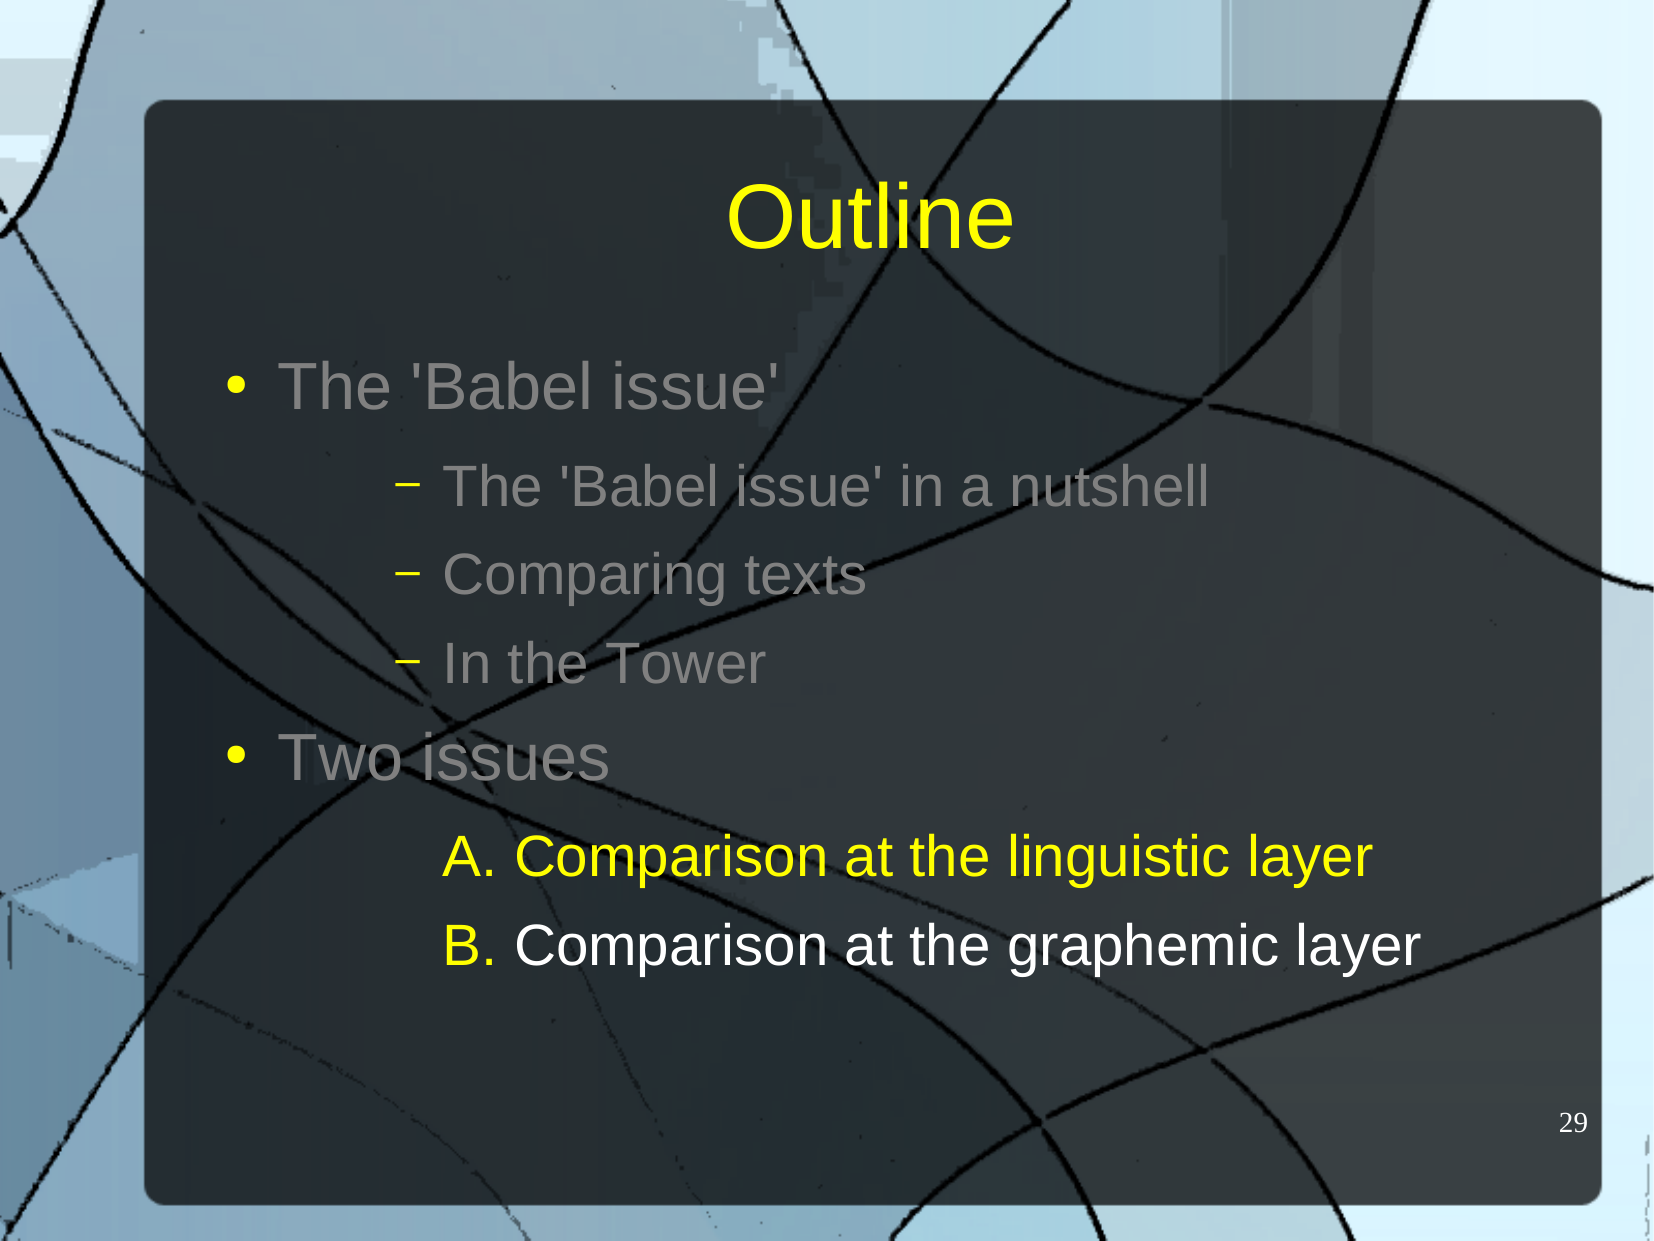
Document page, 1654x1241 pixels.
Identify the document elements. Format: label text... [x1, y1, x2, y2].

list The 'Babel issue' The 'Babel issue' in a nutshell Comparing texts In the Tower Two issues A. Comparison at the linguistic layer B. Comparison at the graphemic layer [206, 349, 1571, 1069]
picture [0, 0, 1654, 1241]
title Outline [159, 108, 1583, 325]
